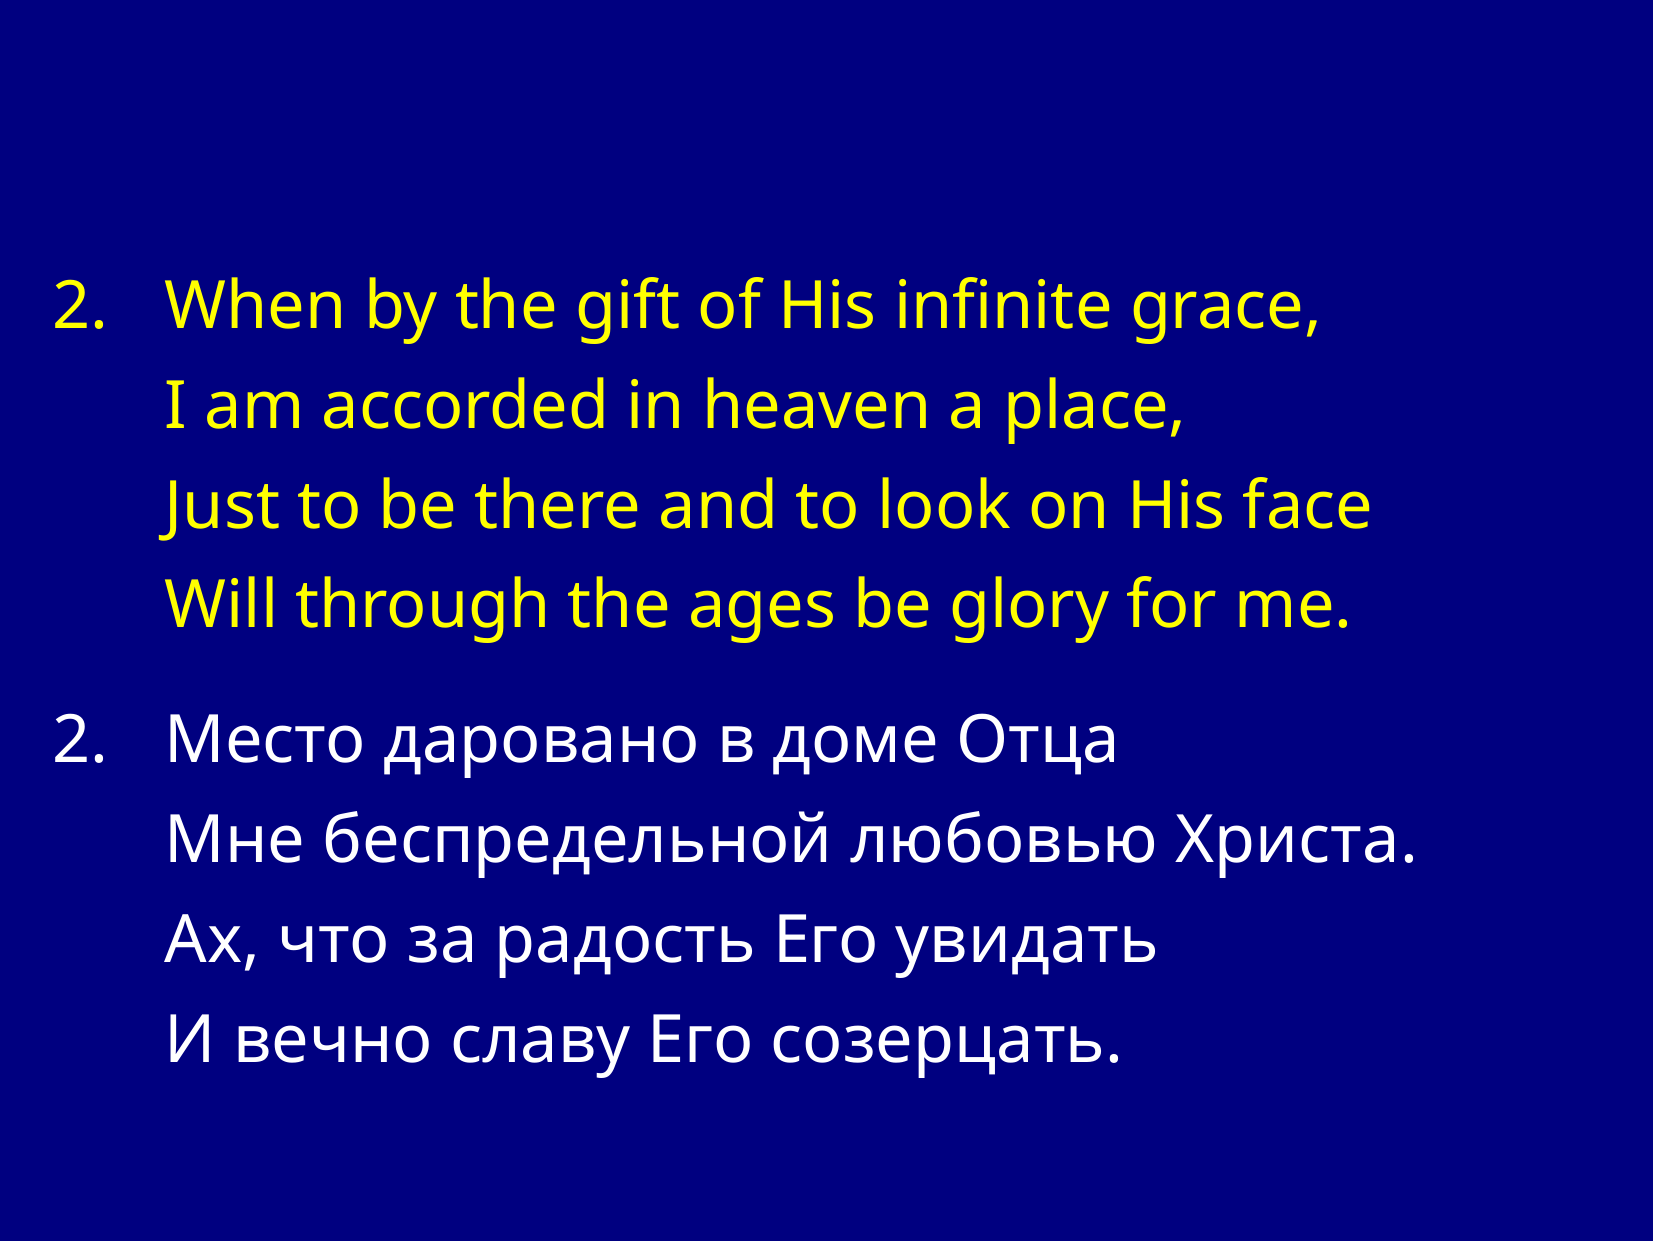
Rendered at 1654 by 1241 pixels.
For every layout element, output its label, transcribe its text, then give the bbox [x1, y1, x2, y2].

text_box 2. When by the gift of His infinite grace, I am accorded in heaven a place, Just to be there and to look on His face Will through the ages be glory for me. [37, 150, 1651, 638]
text_box 2. Место даровано в доме Отца Мне беспредельной любовью Христа. Ах, что за радость Его увидать И вечно славу Его созерцать. [37, 675, 1576, 1163]
